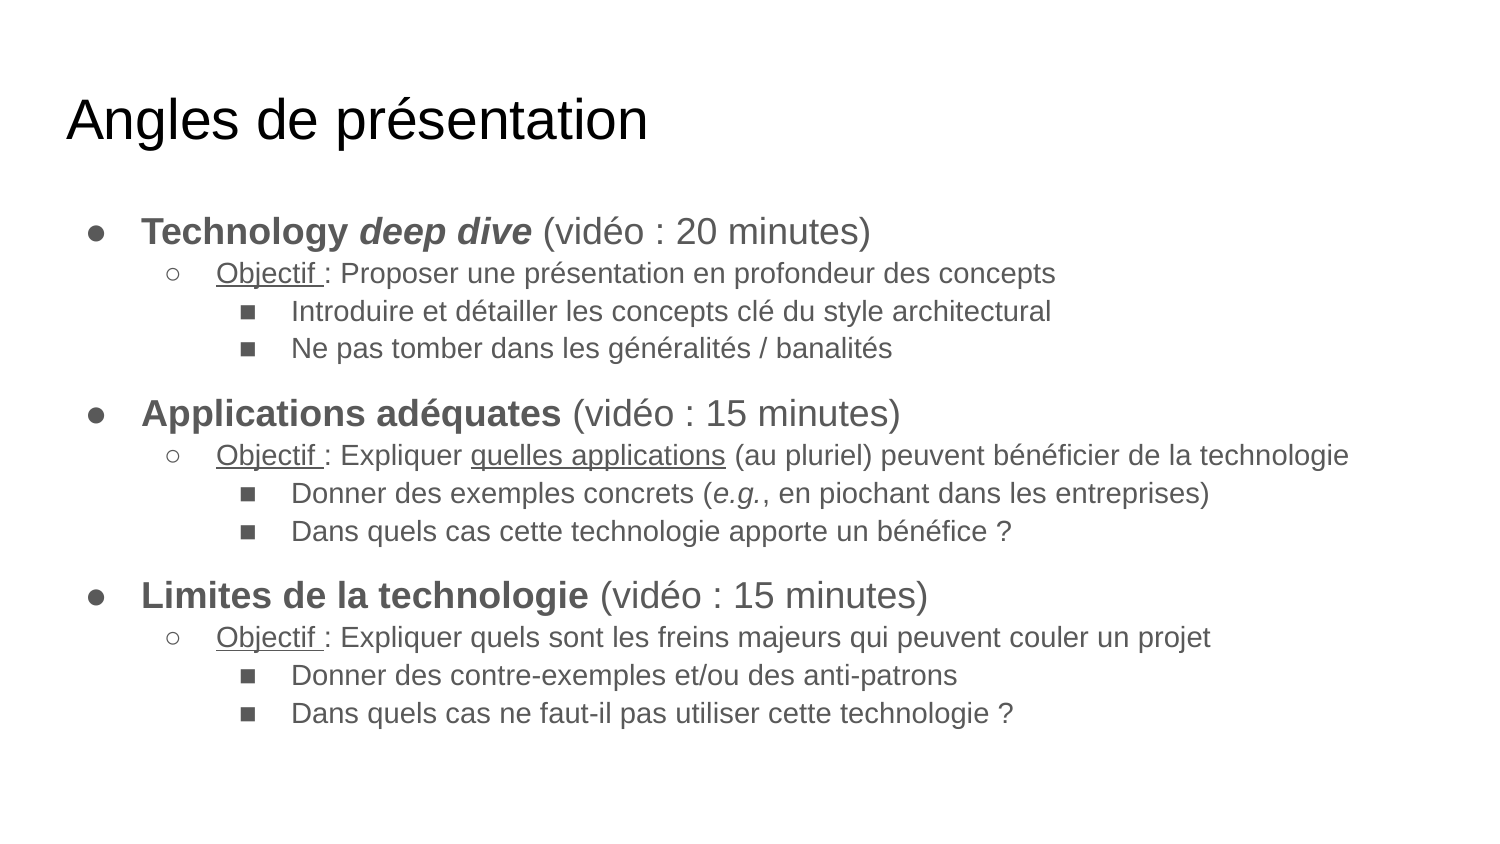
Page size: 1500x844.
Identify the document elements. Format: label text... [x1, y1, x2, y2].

title Angles de présentation [51, 72, 1449, 167]
list Technology deep dive (vidéo : 20 minutes) Objectif : Proposer une présentation en profondeur des concepts Introduire et détailler les concepts clé du style architectural Ne pas tomber dans les généralités / banalités Applications adéquates (vidéo : 15 minutes) Objectif : Expliquer quelles applications (au pluriel) peuvent bénéficier de la technologie Donner des exemples concrets (e.g., en piochant dans les entreprises) Dans quels cas cette technologie apporte un bénéfice ? Limites de la technologie (vidéo : 15 minutes) Objectif : Expliquer quels sont les freins majeurs qui peuvent couler un projet Donner des contre-exemples et/ou des anti-patrons Dans quels cas ne faut-il pas utiliser cette technologie ? [51, 189, 1449, 750]
